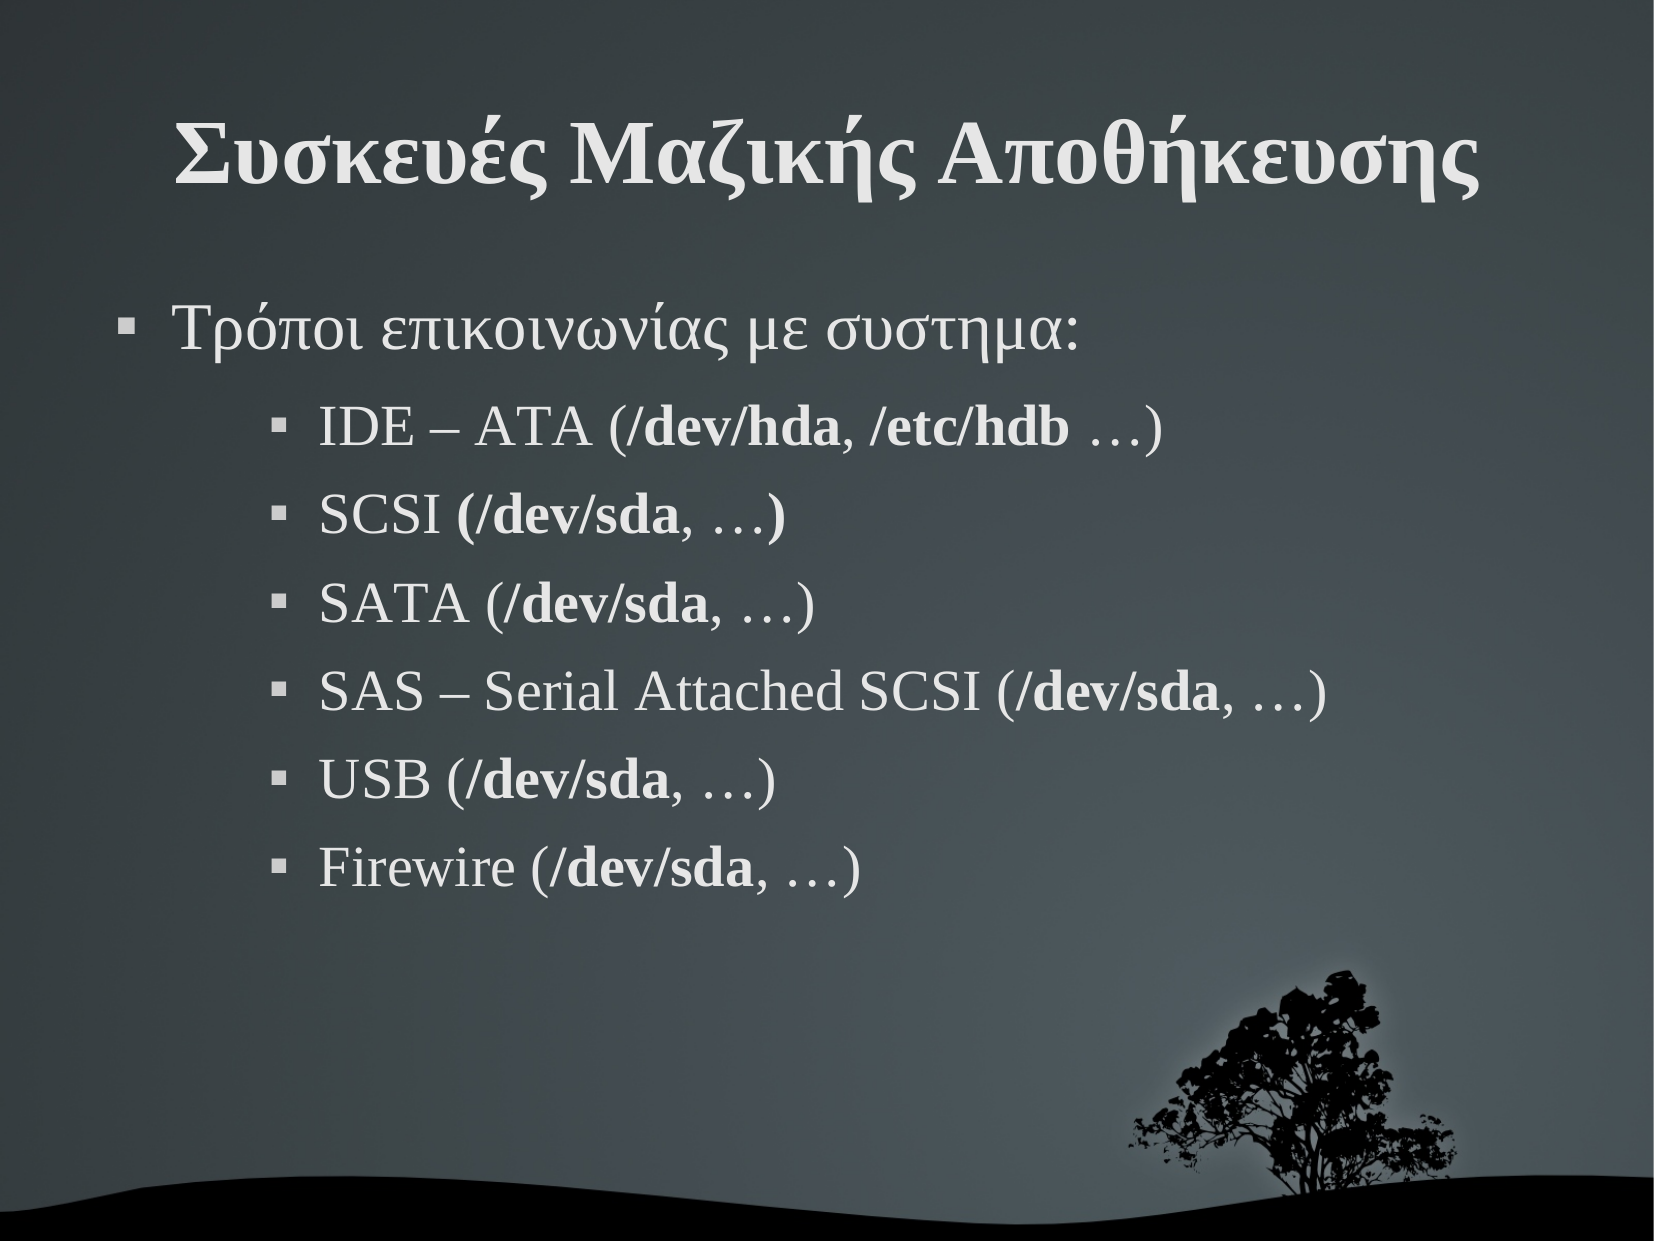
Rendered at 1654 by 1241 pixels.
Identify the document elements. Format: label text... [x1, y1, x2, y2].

list Τρόποι επικοινωνίας με συστημα: IDE – ΑΤΑ (/dev/hda, /etc/hdb …) SCSI (/dev/sda, …) SATA (/dev/sda, …) SAS – Serial Attached SCSI (/dev/sda, …) USB (/dev/sda, …) Firewire (/dev/sda, …) [82, 290, 1571, 1109]
picture [0, 0, 1654, 1241]
title Συσκευές Μαζικής Αποθήκευσης [82, 49, 1571, 257]
